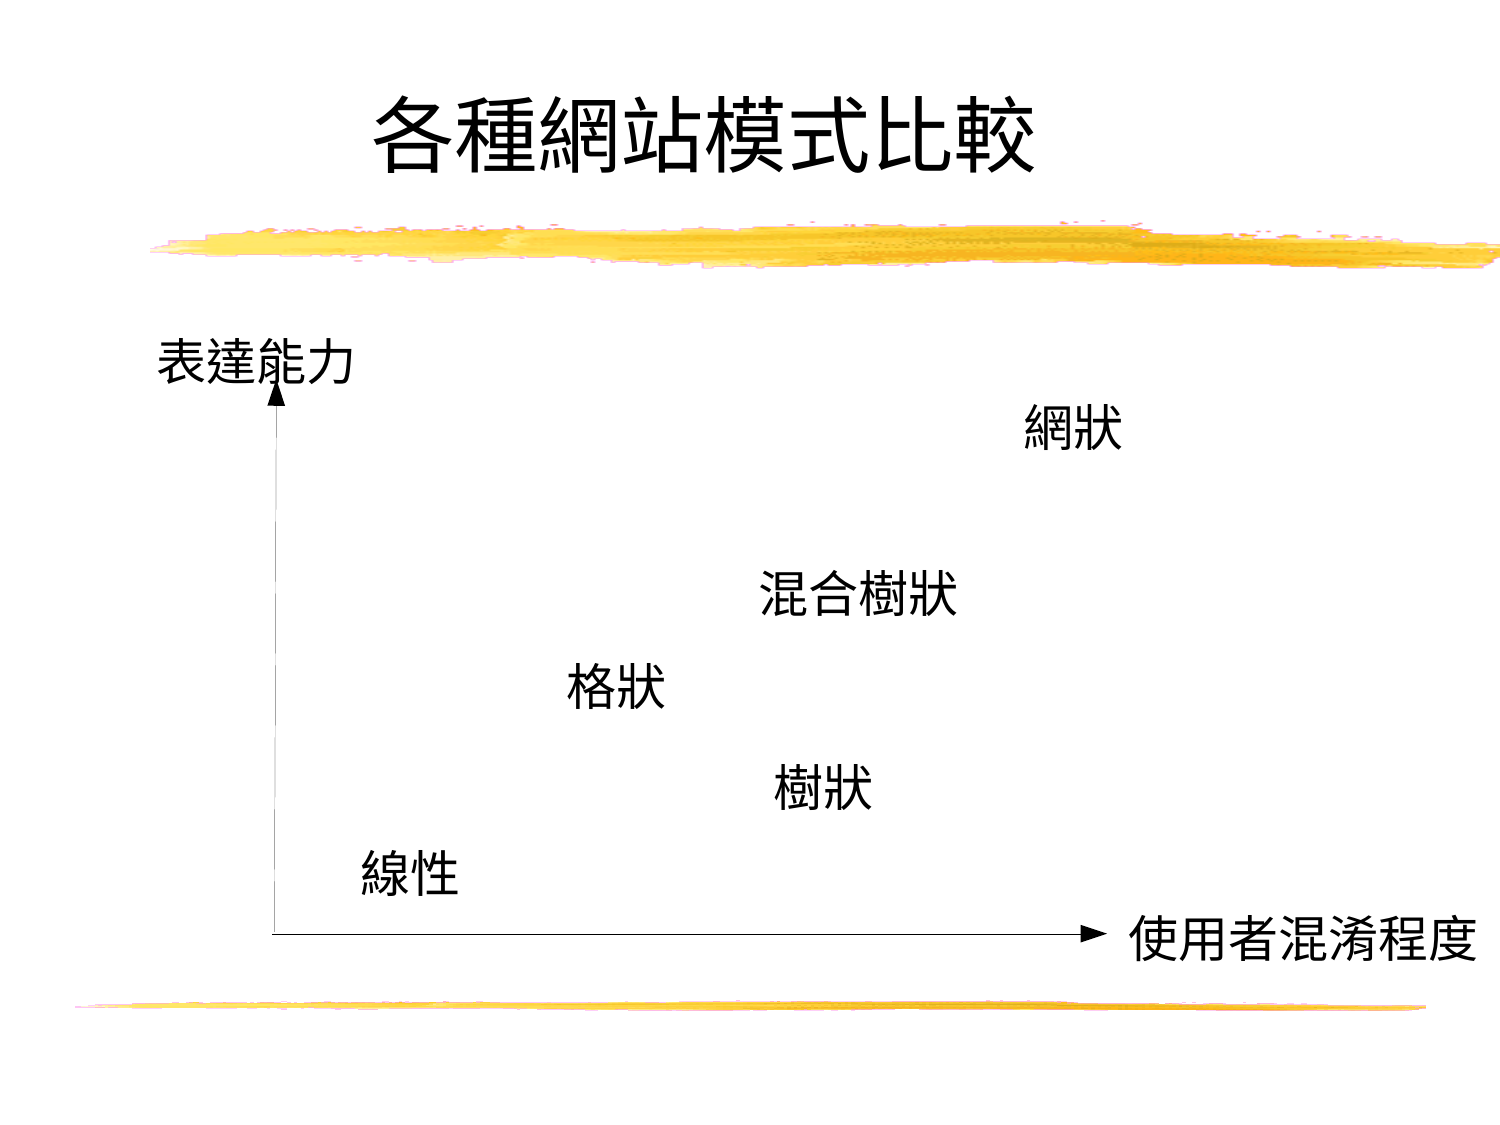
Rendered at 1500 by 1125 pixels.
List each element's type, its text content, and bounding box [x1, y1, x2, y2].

text_box 混合樹狀 [758, 554, 959, 615]
text_box 線性 [360, 834, 461, 895]
text_box 格狀 [565, 647, 667, 708]
title 各種網站模式比較 [66, 30, 1342, 231]
text_box 樹狀 [773, 748, 874, 809]
picture [75, 999, 1426, 1013]
text_box 網狀 [1023, 388, 1124, 449]
text_box 表達能力 [156, 322, 357, 383]
picture [150, 215, 1500, 279]
text_box 使用者混淆程度 [1128, 899, 1479, 960]
